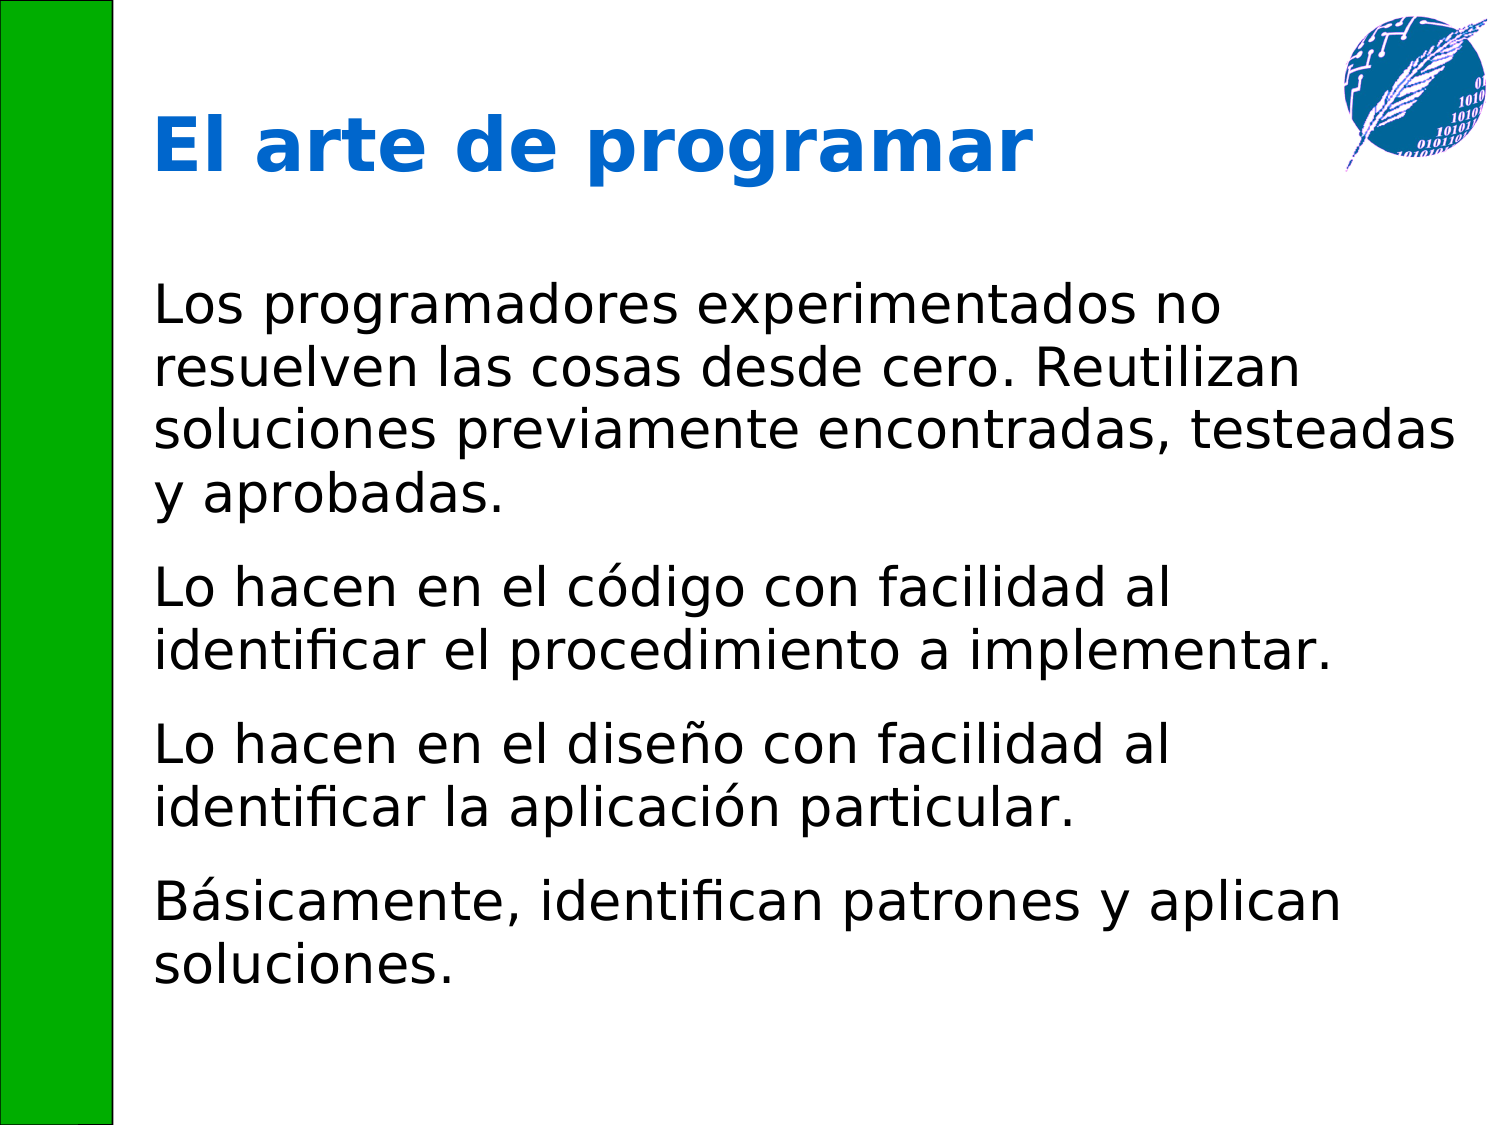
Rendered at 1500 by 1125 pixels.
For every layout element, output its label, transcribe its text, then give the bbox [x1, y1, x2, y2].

title El arte de programar [136, 59, 1411, 247]
picture [1341, 15, 1488, 172]
text_box Los programadores experimentados no resuelven las cosas desde cero. Reutilizan soluciones previamente encontradas, testeadas y aprobadas. Lo hacen en el código con facilidad al identificar el procedimiento a implementar. Lo hacen en el diseño con facilidad al identificar la aplicación particular. Básicamente, identifican patrones y aplican soluciones. [138, 265, 1477, 1099]
picture [1368, 49, 1374, 59]
picture [1417, 140, 1425, 149]
